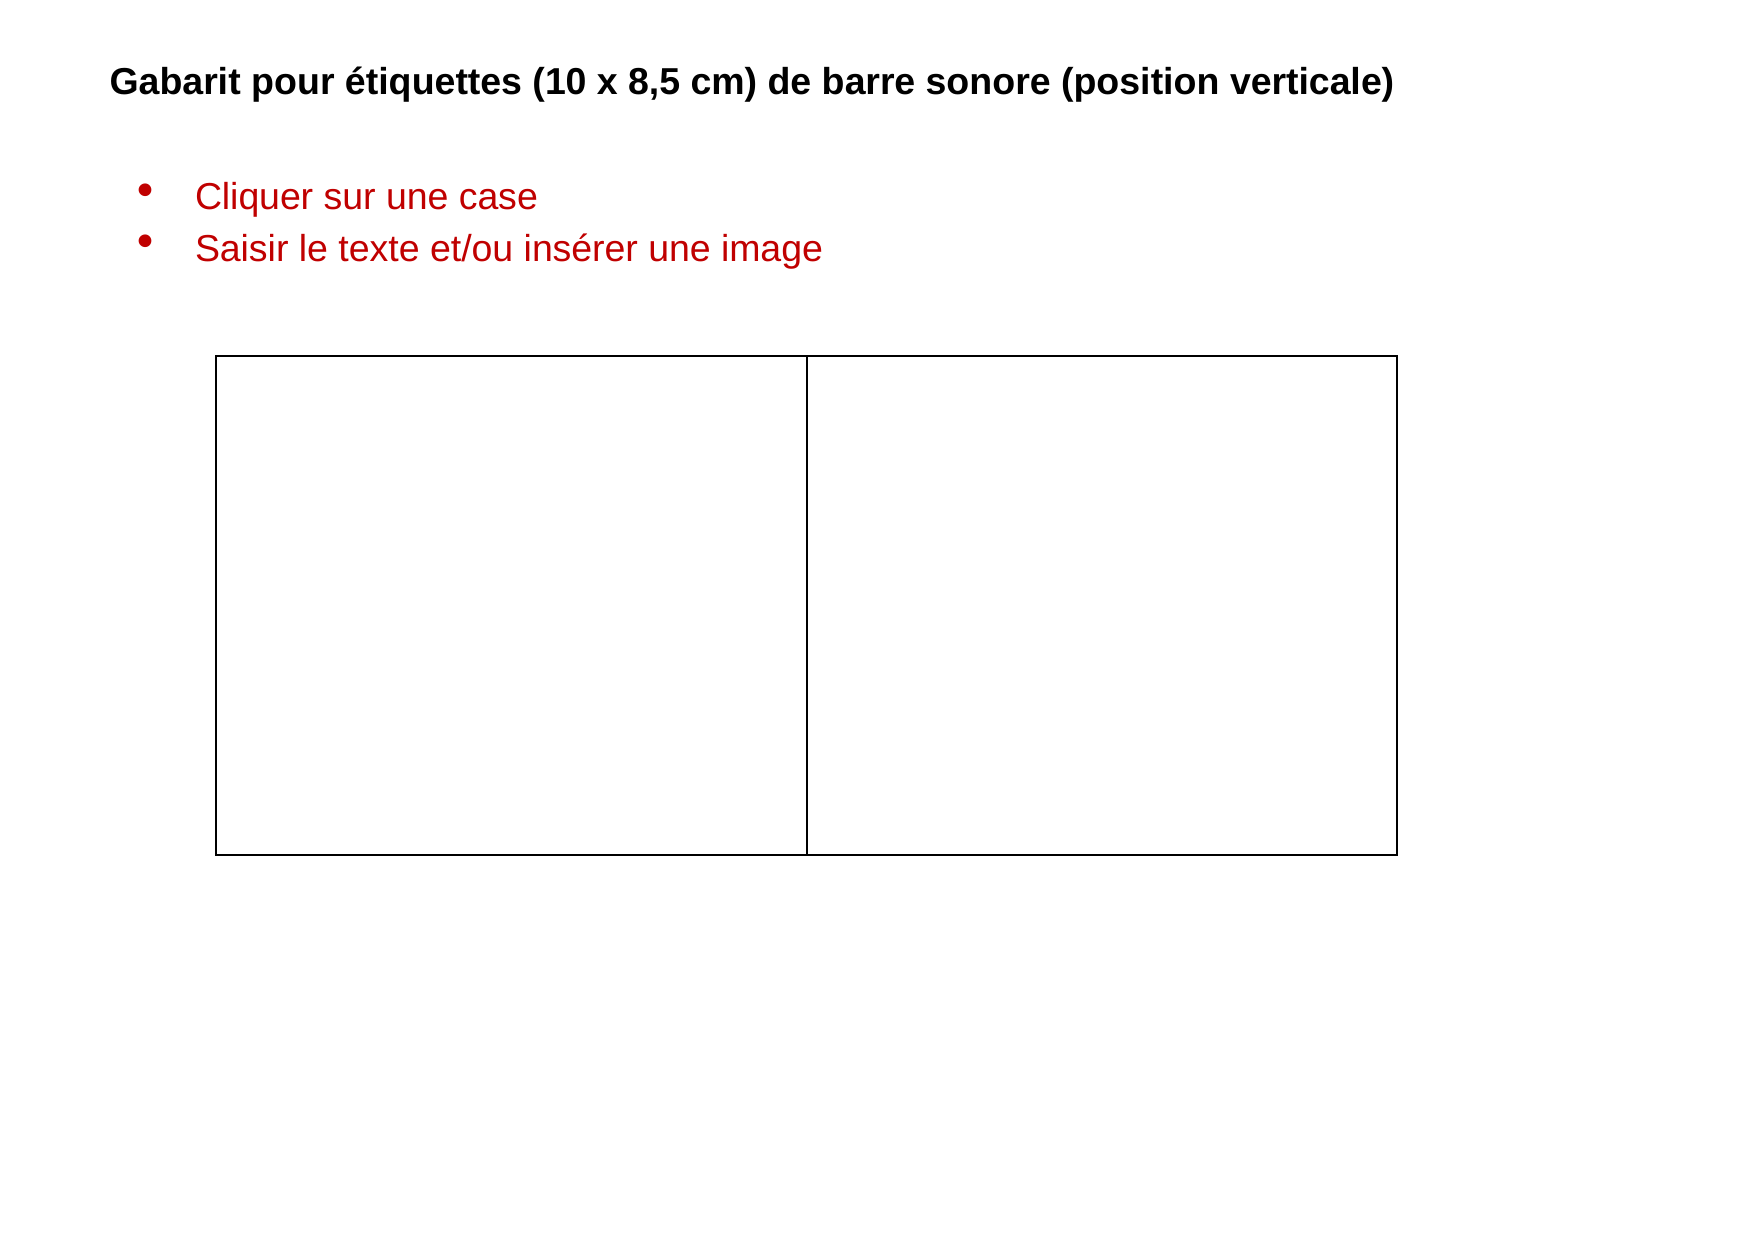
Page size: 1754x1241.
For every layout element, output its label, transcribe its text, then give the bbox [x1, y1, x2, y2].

table_header [217, 357, 806, 854]
text_box Cliquer sur une case Saisir le texte et/ou insérer une image [123, 157, 1001, 276]
text_box Gabarit pour étiquettes (10 x 8,5 cm) de barre sonore (position verticale) [94, 42, 1601, 110]
table_header [808, 357, 1396, 854]
